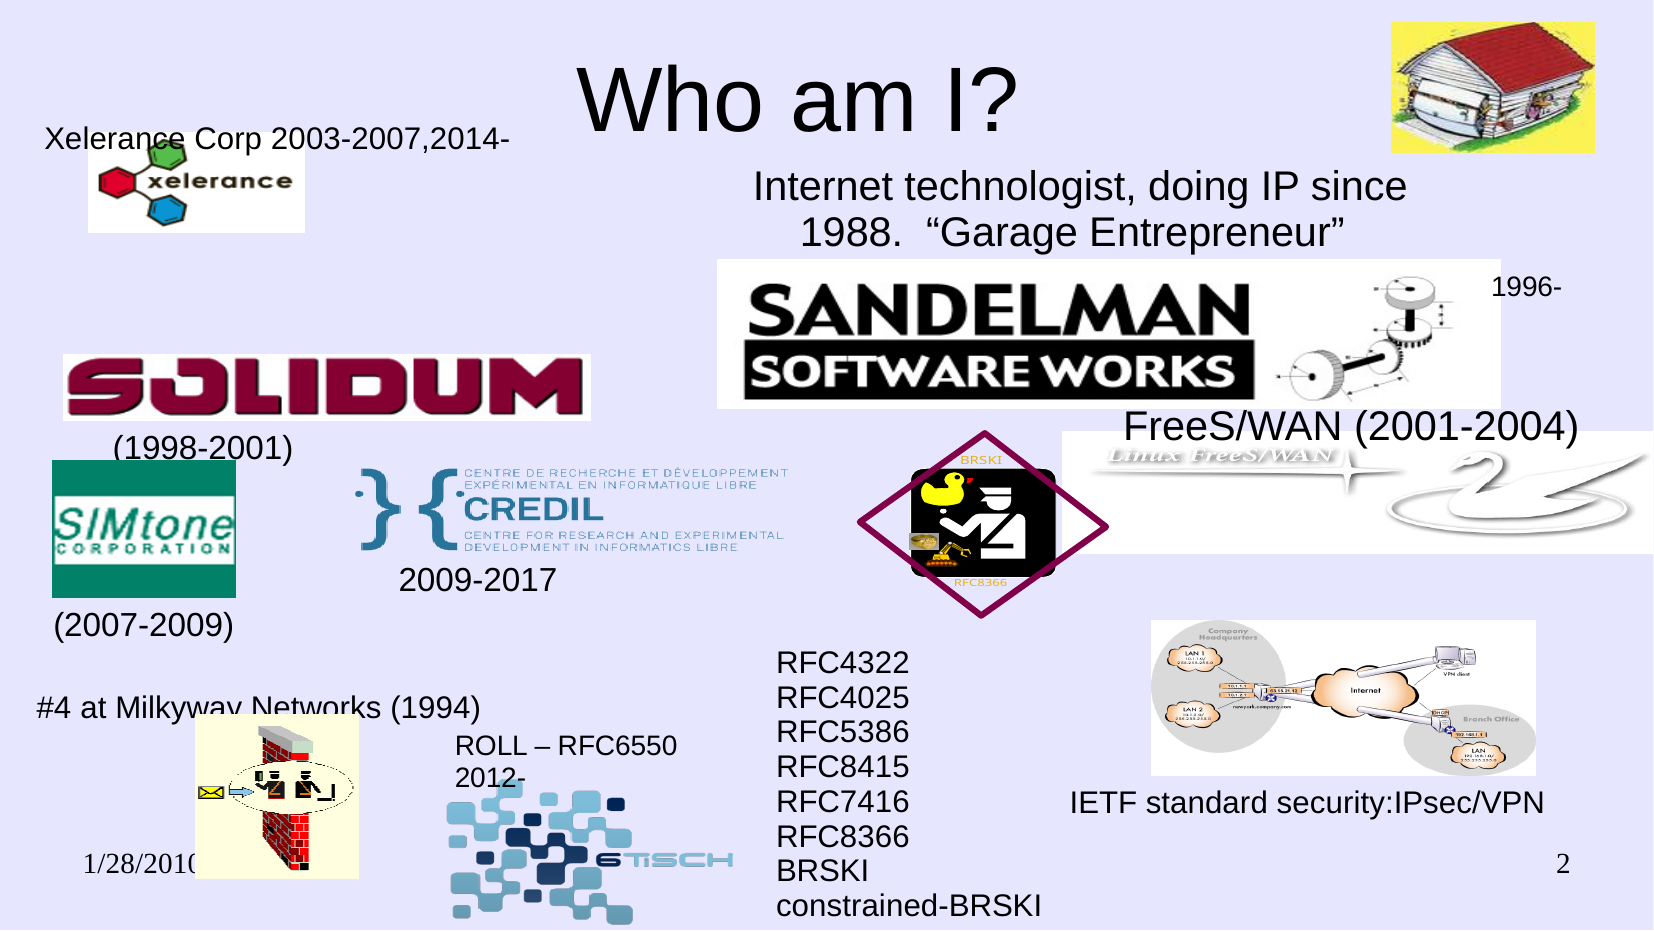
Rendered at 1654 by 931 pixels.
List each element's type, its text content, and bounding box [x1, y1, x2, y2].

picture [442, 801, 739, 928]
picture [88, 164, 305, 233]
text_box (2007-2009) [38, 599, 562, 652]
title Who am I? [88, 48, 1391, 152]
picture [856, 420, 1654, 619]
picture [1391, 22, 1595, 153]
text_box (1998-2001) [97, 422, 621, 475]
text_box FreeS/WAN (2001-2004) [1108, 395, 1595, 458]
text_box RFC4322 RFC4025 RFC5386 RFC8415 RFC7416 RFC8366 BRSKI constrained-BRSKI [761, 637, 1152, 931]
text_box 1996- [1476, 264, 1602, 311]
picture [1151, 620, 1536, 776]
text_box #4 at Milkyway Networks (1994) [21, 682, 591, 733]
picture [717, 259, 1501, 409]
picture [195, 714, 359, 879]
picture [354, 465, 788, 554]
text_box IETF standard security:IPsec/VPN [1152, 778, 1654, 828]
text_box Internet technologist, doing IP since 1988. “Garage Entrepreneur” [738, 155, 1506, 263]
text_box 2009-2017 [383, 553, 856, 606]
text_box Xelerance Corp 2003-2007,2014- [29, 114, 526, 164]
picture [52, 460, 236, 598]
text_box ROLL – RFC6550 2012- [440, 723, 768, 801]
picture [63, 354, 591, 421]
